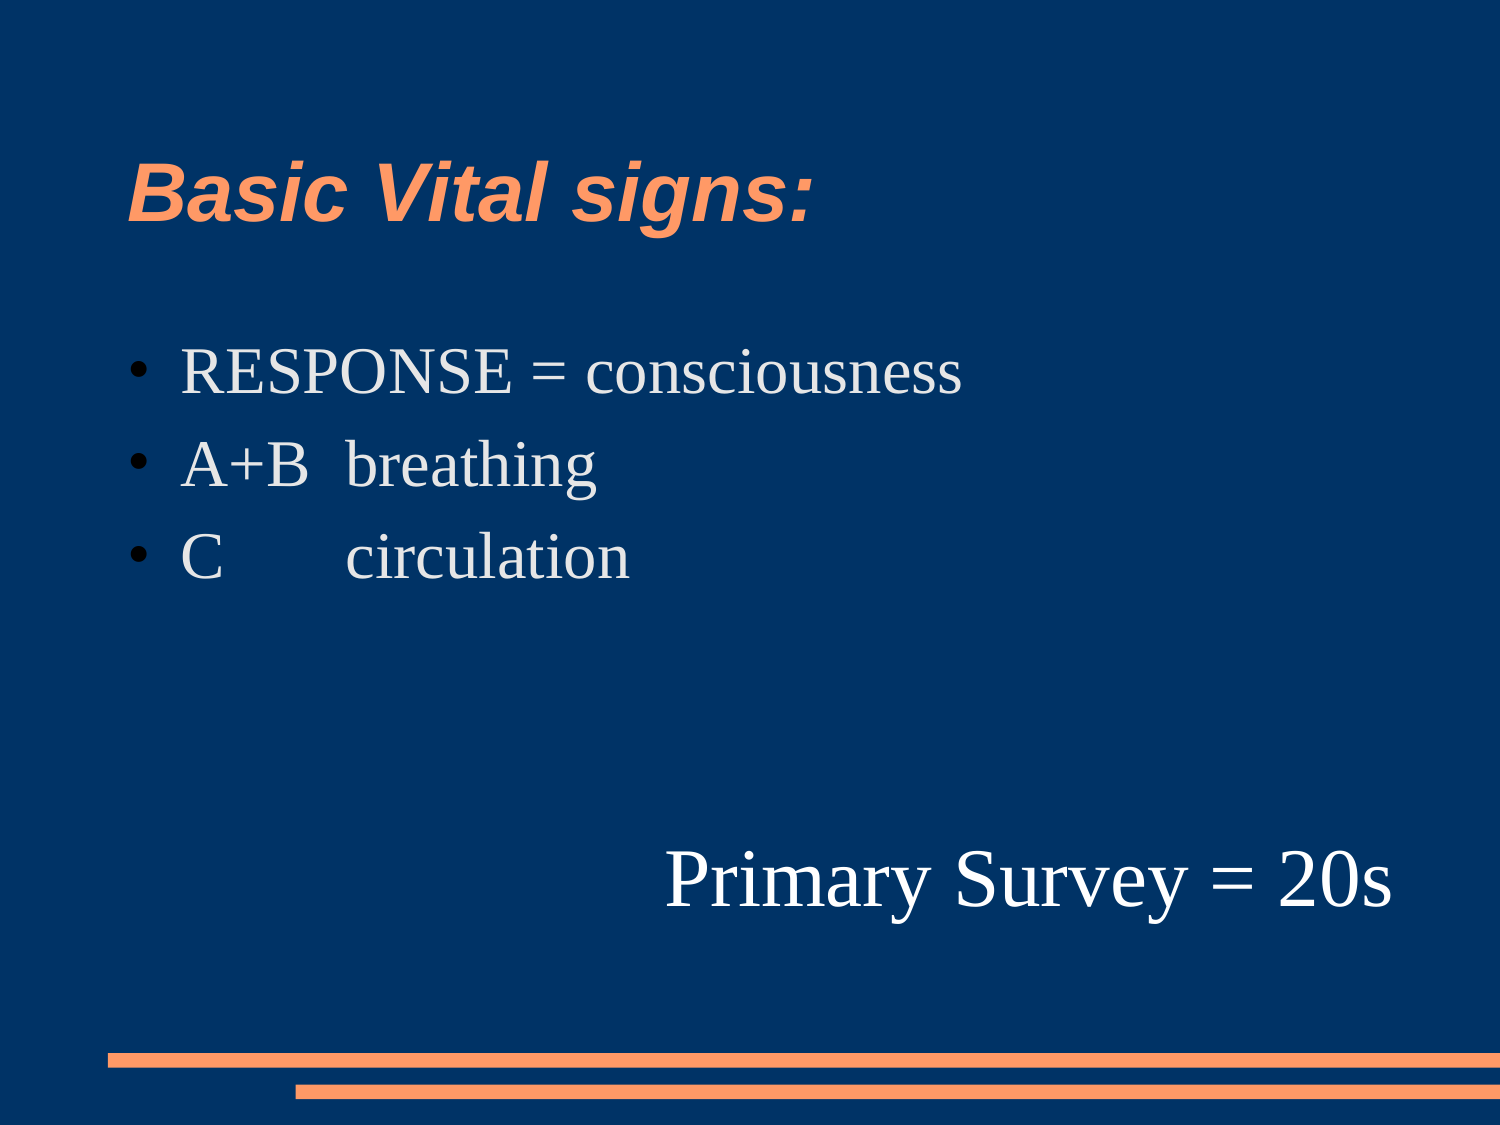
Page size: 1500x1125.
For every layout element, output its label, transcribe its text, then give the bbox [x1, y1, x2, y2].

list RESPONSE = consciousness A+B breathing C circulation [112, 324, 1388, 1001]
text_box Primary Survey = 20s [649, 826, 1447, 934]
title Basic Vital signs: [112, 99, 1388, 288]
